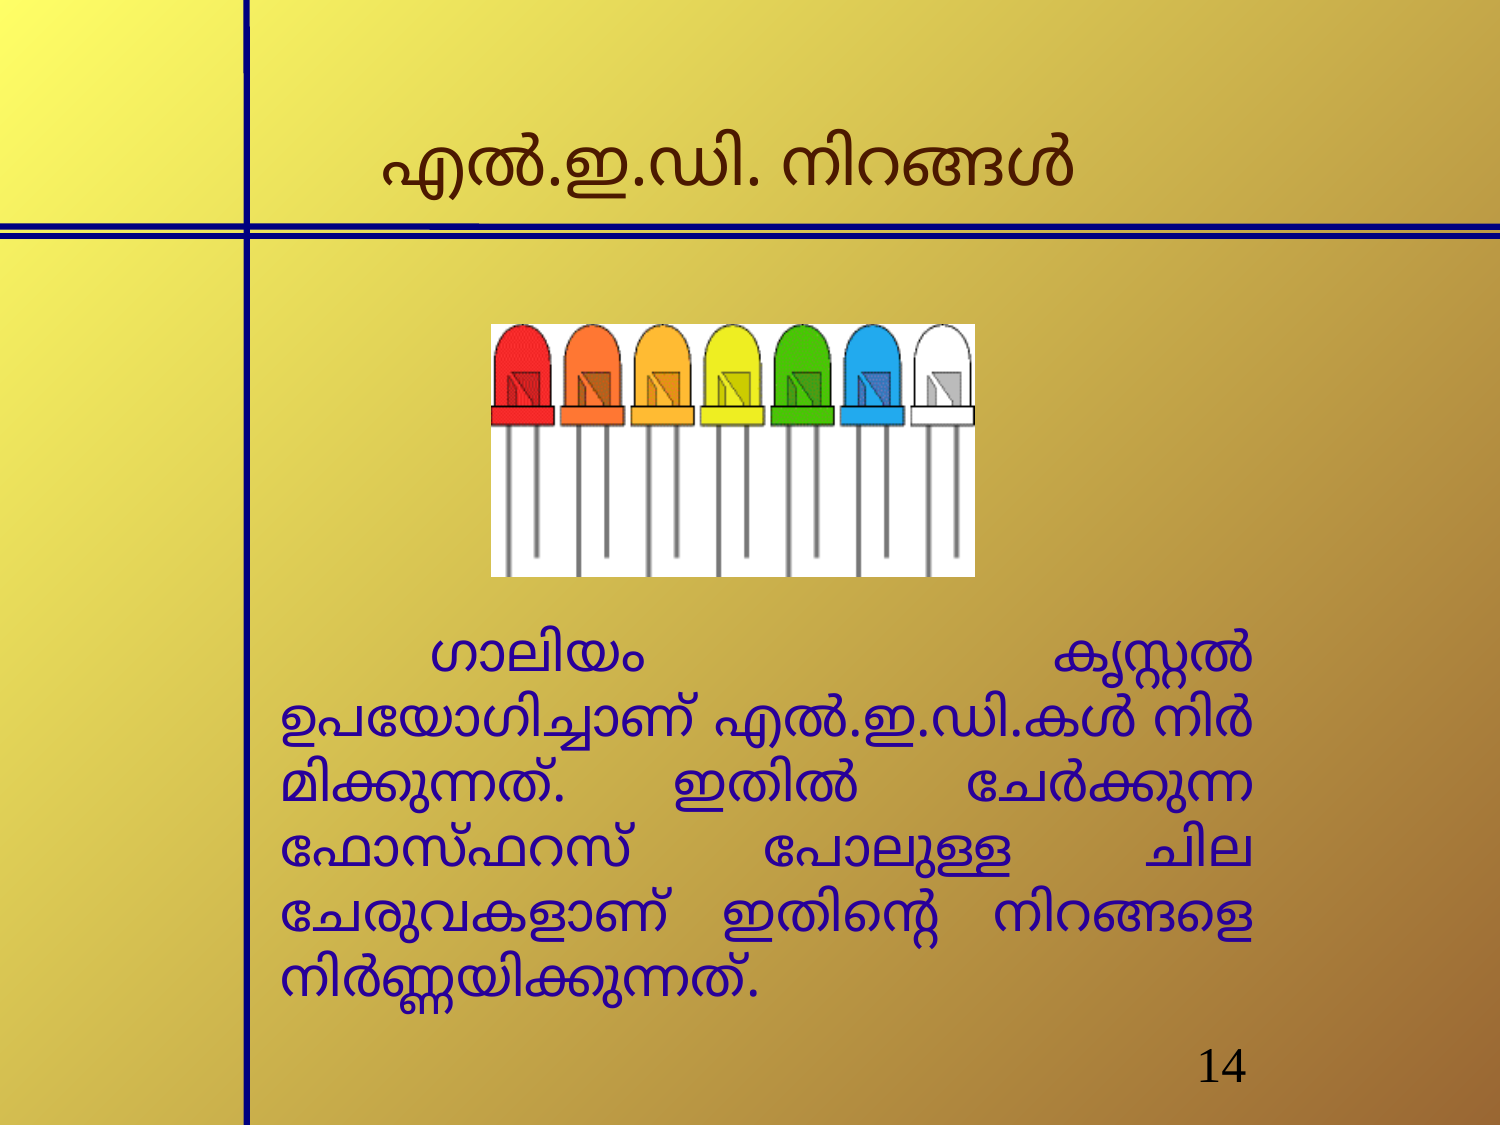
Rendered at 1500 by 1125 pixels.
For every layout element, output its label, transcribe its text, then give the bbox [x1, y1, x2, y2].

text_box ഗാലിയം കൃസ്റ്റല്‍ ഉപയോഗിച്ചാണ് എല്‍.ഇ.ഡി.കള്‍ നിര്‍മിക്കുന്നത്. ഇതില്‍ ചേര്‍ക്കുന്ന ഫോസ്‌ഫറസ് പോലുള്ള ചില ചേരുവകളാണ് ഇതിന്റെ നിറങ്ങളെ നിര്‍ണ്ണയിക്കുന്നത്. [265, 609, 1270, 1015]
picture [491, 324, 975, 577]
title എല്‍.ഇ.ഡി. നിറങ്ങള്‍ [295, 111, 1182, 207]
